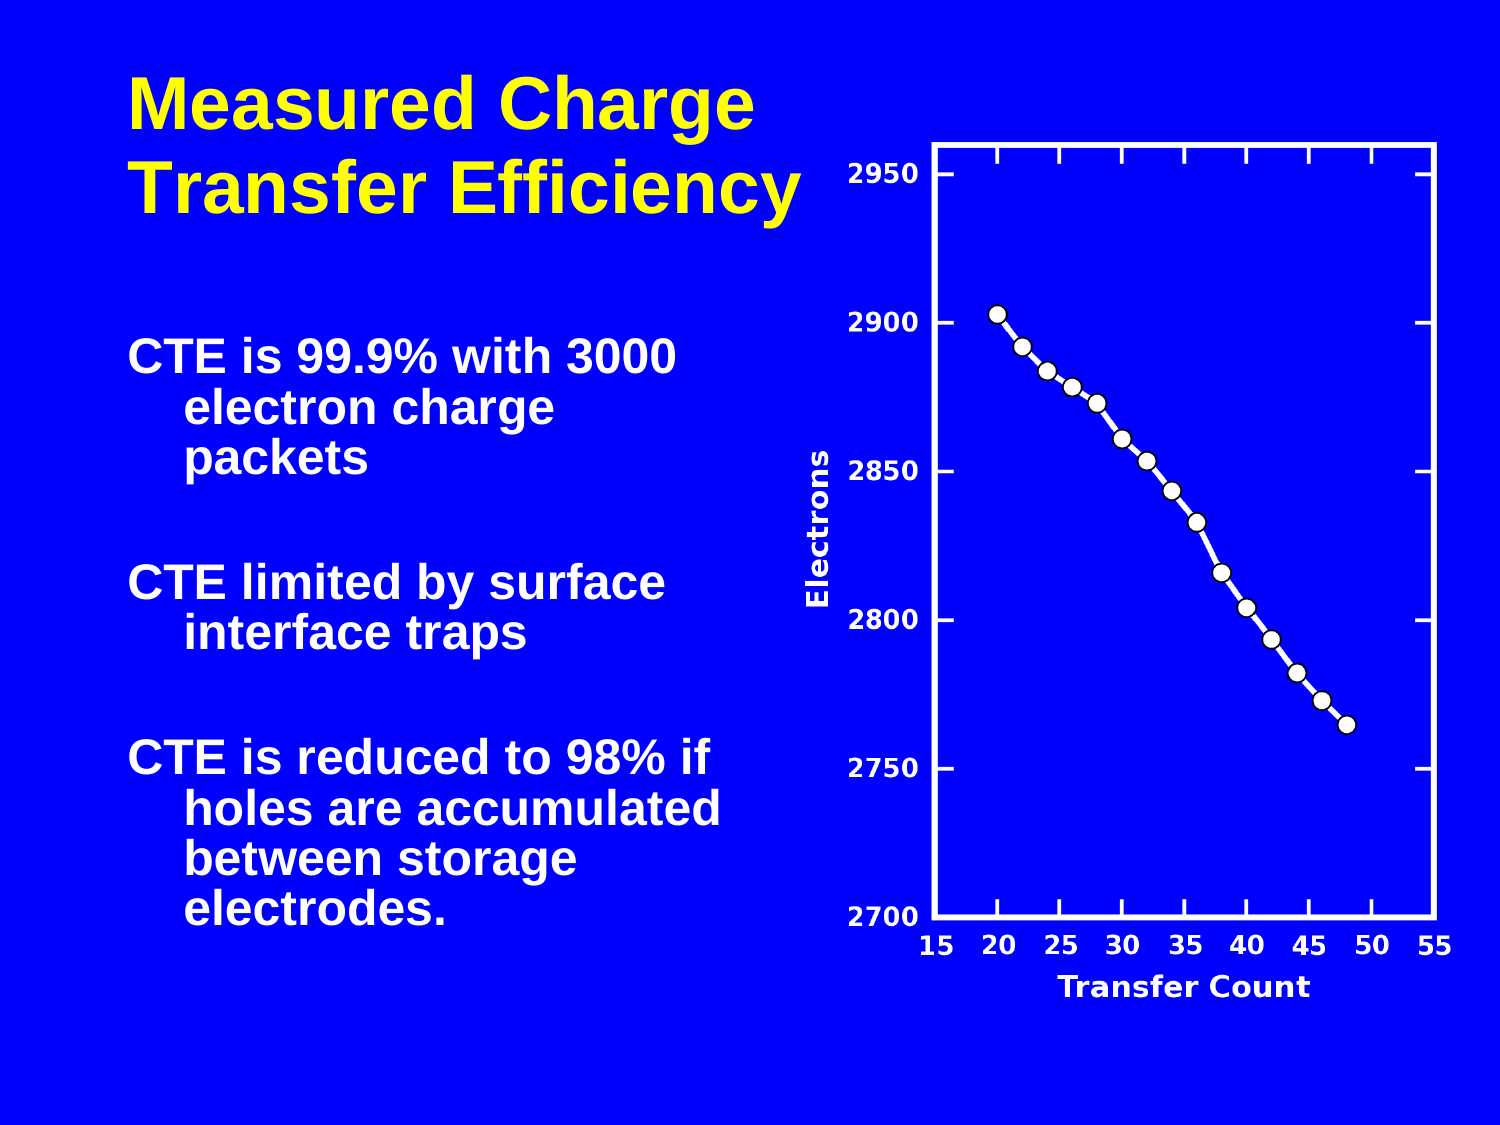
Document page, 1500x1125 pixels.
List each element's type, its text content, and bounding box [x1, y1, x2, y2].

list CTE is 99.9% with 3000 electron charge packets CTE limited by surface interface traps CTE is reduced to 98% if holes are accumulated between storage electrodes. [112, 326, 738, 1002]
picture [794, 99, 1467, 1007]
title Measured Charge Transfer Efficiency [112, 48, 900, 244]
